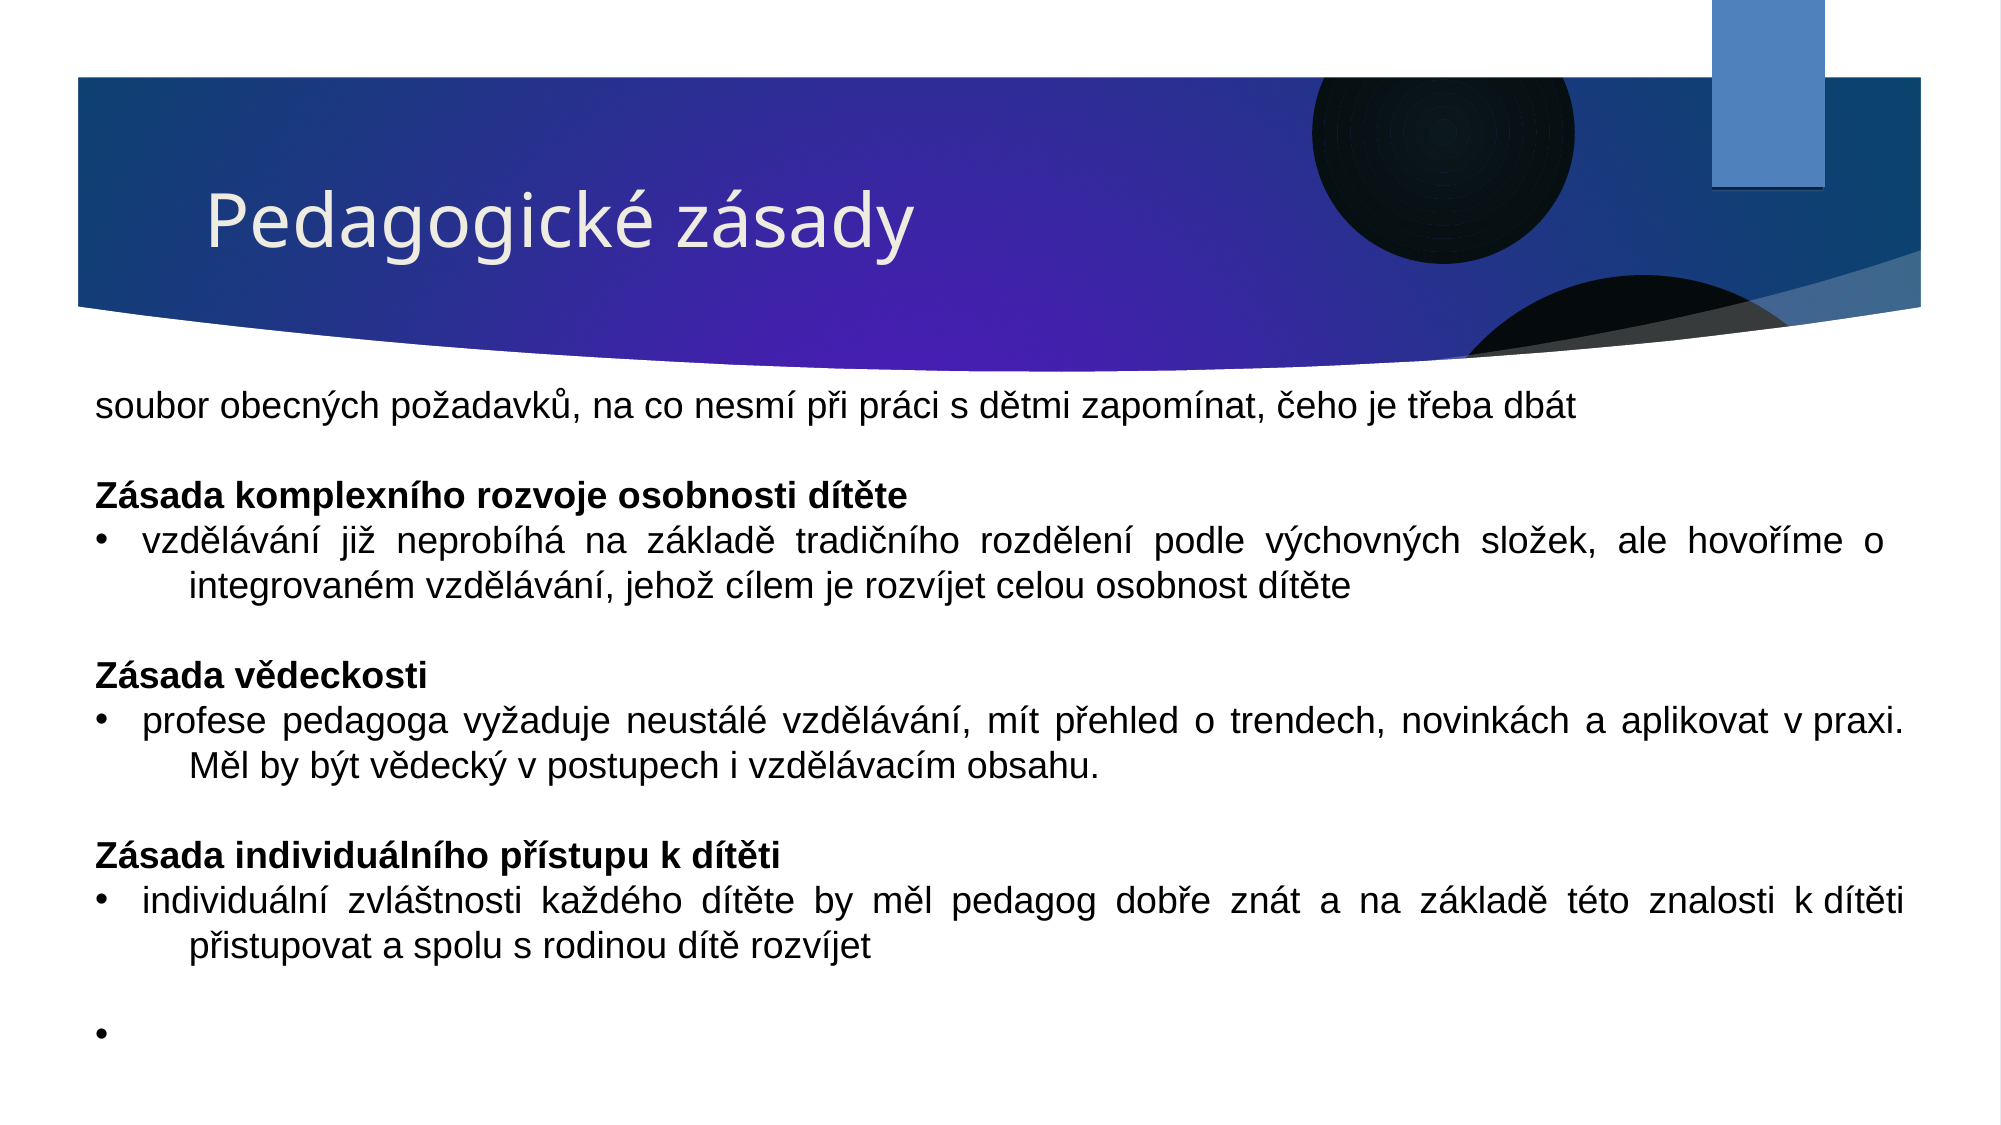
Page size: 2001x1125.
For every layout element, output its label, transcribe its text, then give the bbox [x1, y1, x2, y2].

title Pedagogické zásady [189, 159, 1627, 276]
text_box soubor obecných požadavků, na co nesmí při práci s dětmi zapomínat, čeho je třeba dbát Zásada komplexního rozvoje osobnosti dítěte vzdělávání již neprobíhá na základě tradičního rozdělení podle výchovných složek, ale hovoříme o integrovaném vzdělávání, jehož cílem je rozvíjet celou osobnost dítěte Zásada vědeckosti profese pedagoga vyžaduje neustálé vzdělávání, mít přehled o trendech, novinkách a aplikovat v praxi. Měl by být vědecký v postupech i vzdělávacím obsahu. Zásada individuálního přístupu k dítěti individuální zvláštnosti každého dítěte by měl pedagog dobře znát a na základě této znalosti k dítěti přistupovat a spolu s rodinou dítě rozvíjet [80, 373, 1920, 1116]
